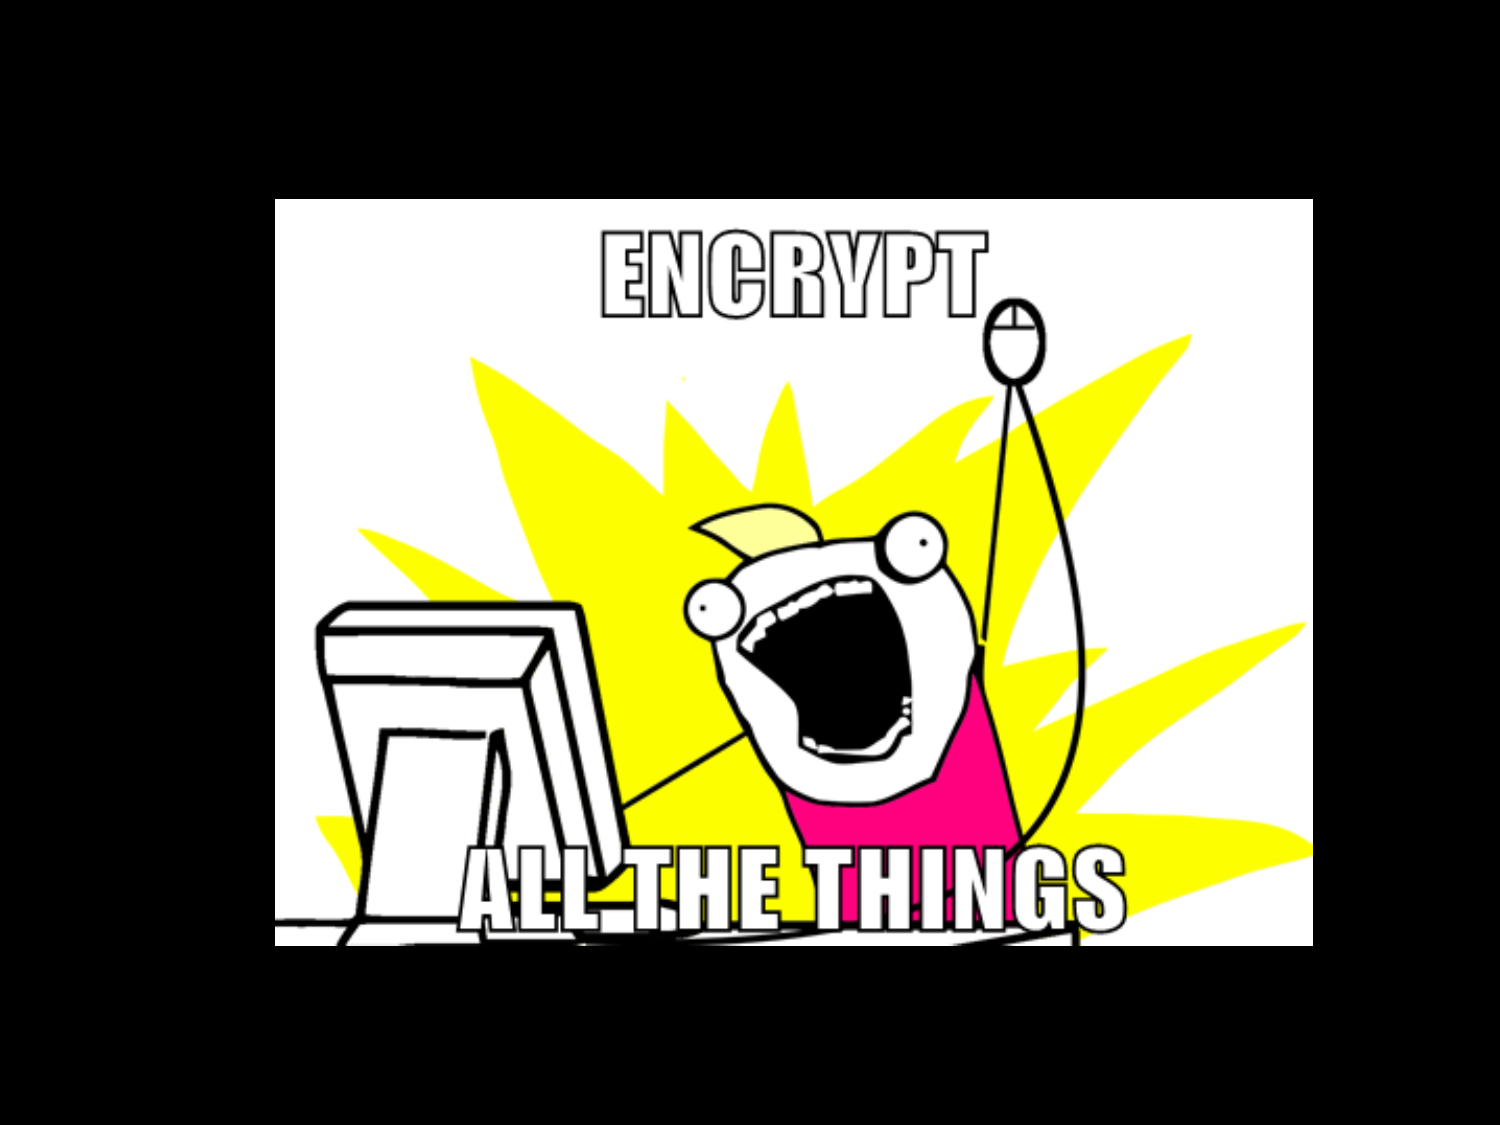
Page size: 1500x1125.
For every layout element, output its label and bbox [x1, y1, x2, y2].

picture [275, 199, 1313, 946]
